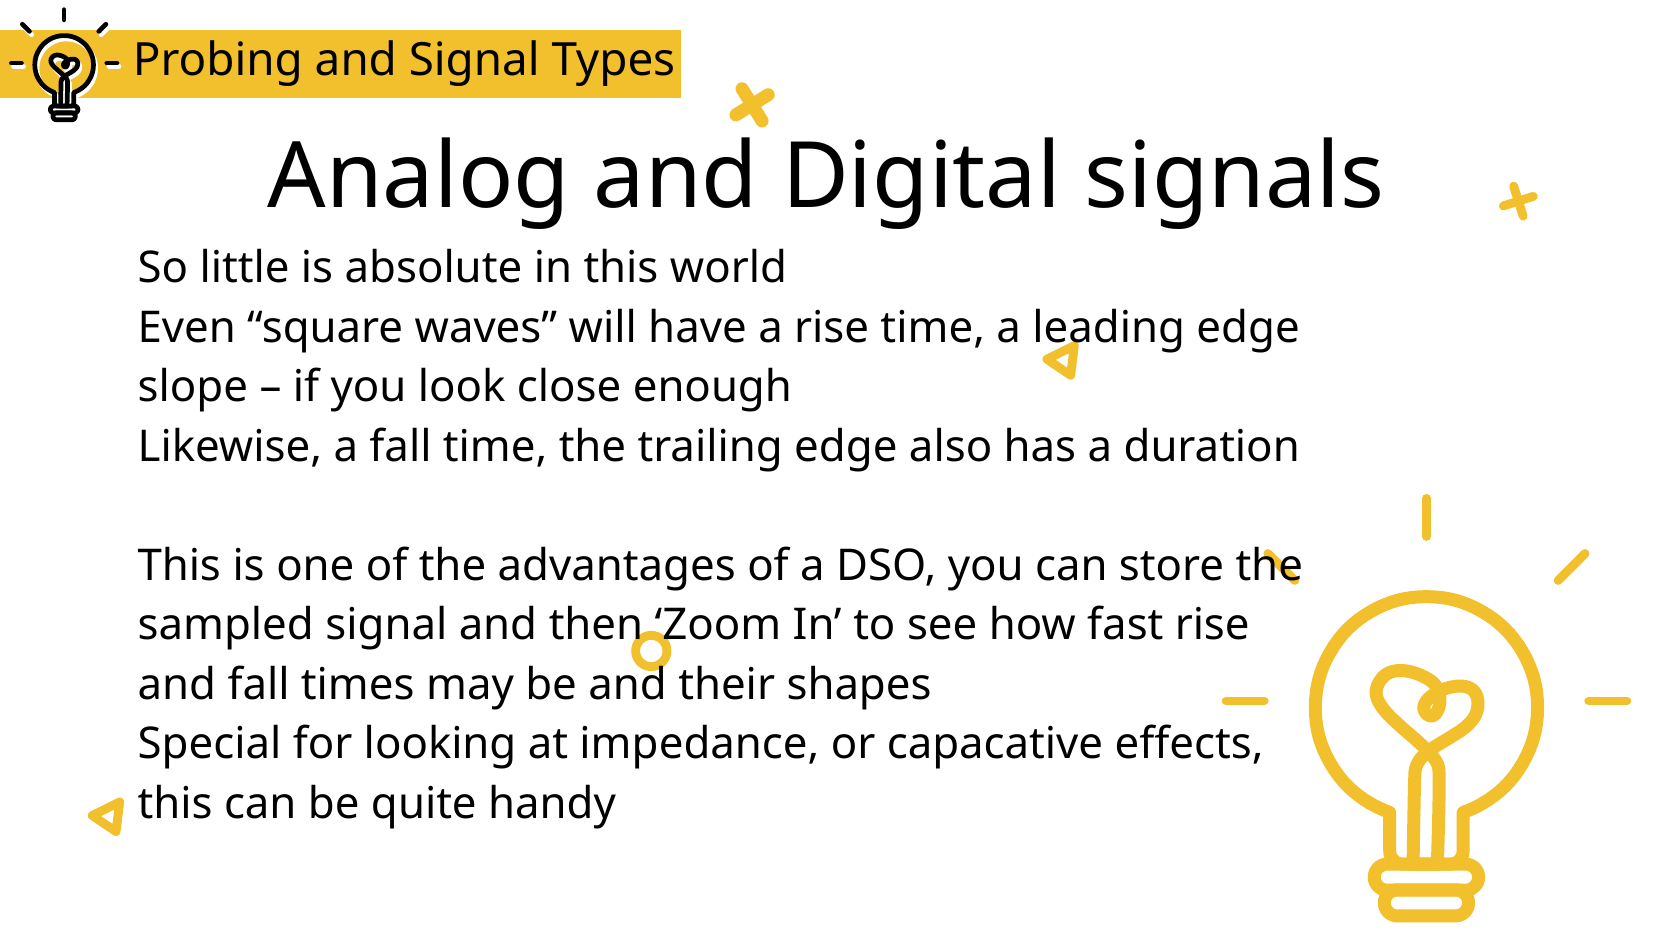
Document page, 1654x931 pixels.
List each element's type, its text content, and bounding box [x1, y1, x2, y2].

text_box So little is absolute in this world Even “square waves” will have a rise time, a leading edge slope – if you look close enough Likewise, a fall time, the trailing edge also has a duration This is one of the advantages of a DSO, you can store the sampled signal and then ‘Zoom In’ to see how fast rise and fall times may be and their shapes Special for looking at impedance, or capacative effects, this can be quite handy [122, 228, 1353, 899]
subtitle Probing and Signal Types [132, 17, 677, 97]
title Analog and Digital signals [82, 94, 1571, 250]
